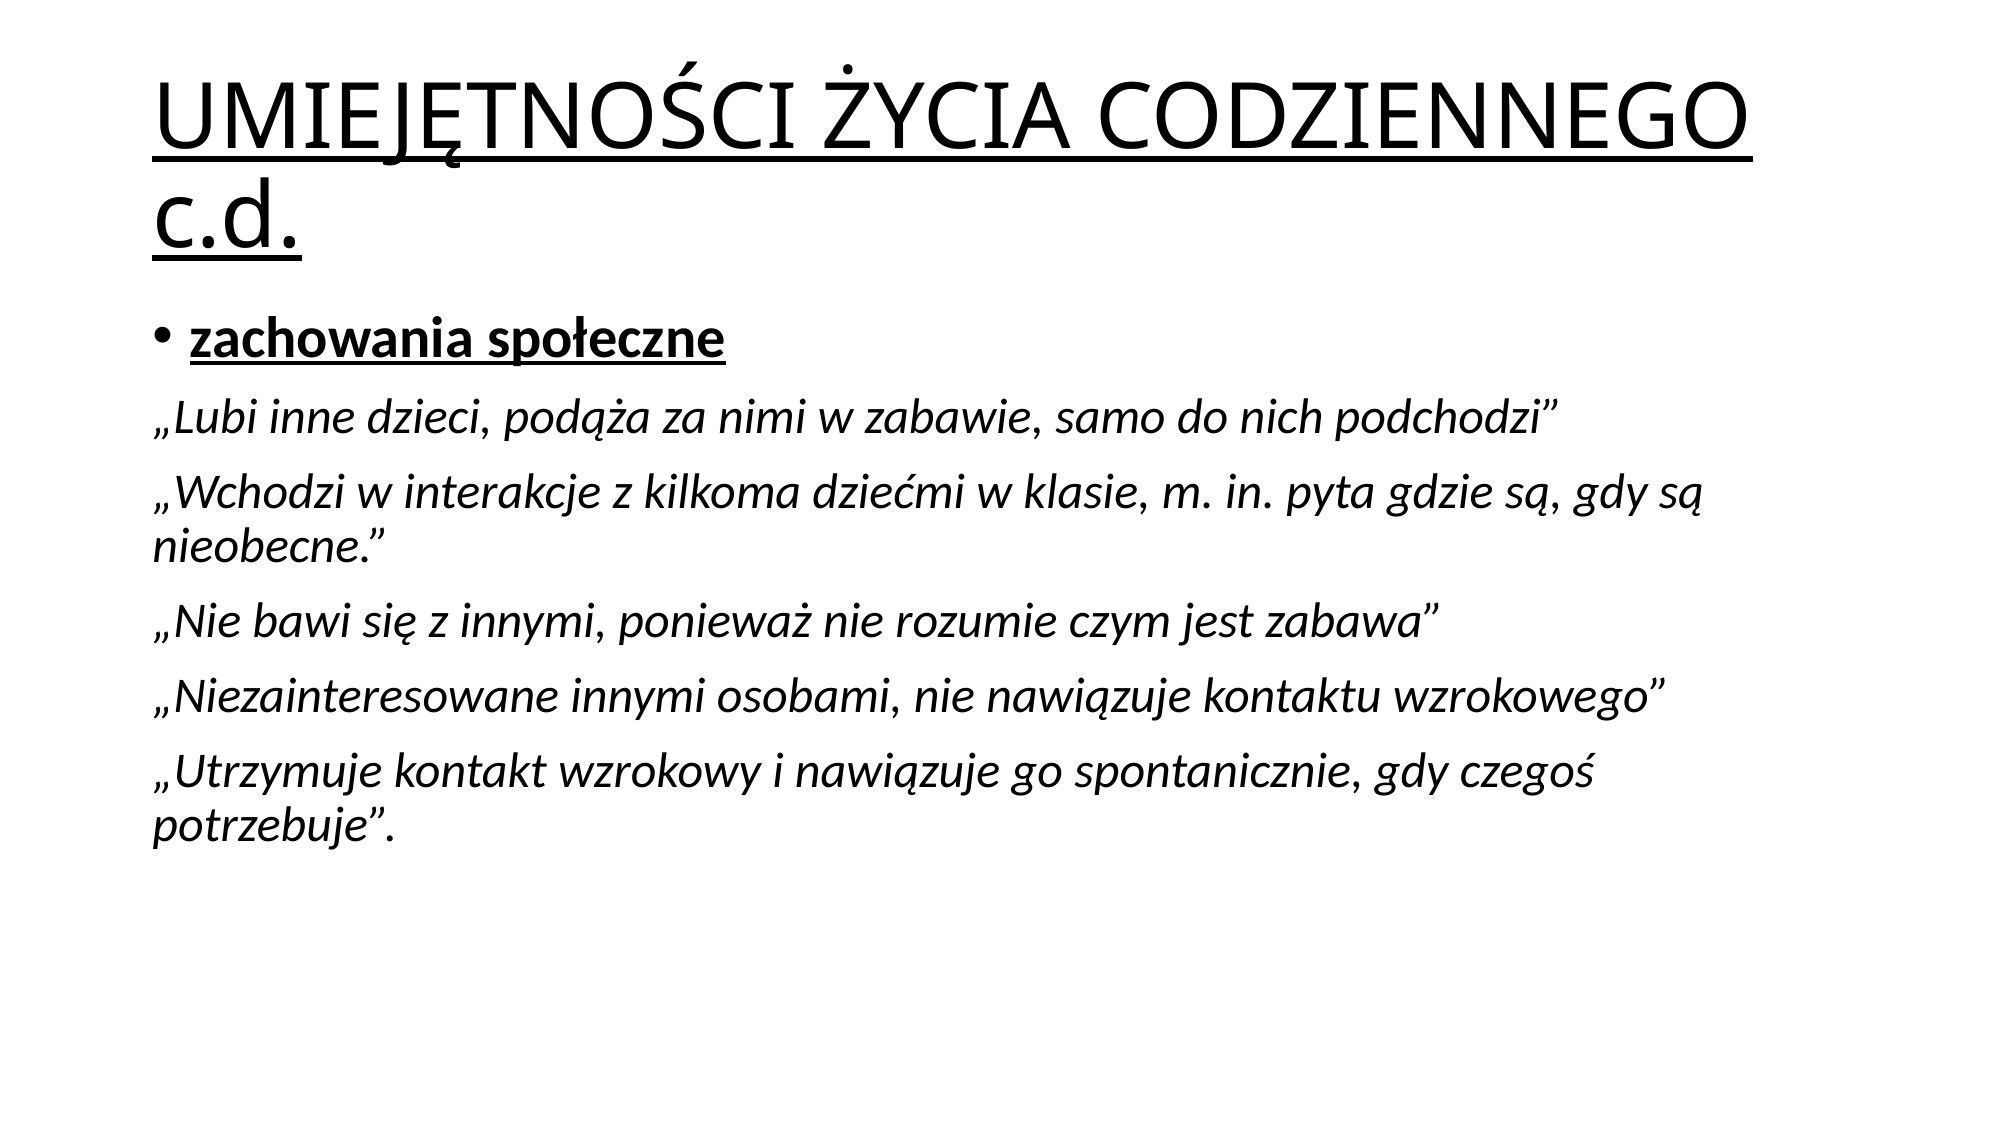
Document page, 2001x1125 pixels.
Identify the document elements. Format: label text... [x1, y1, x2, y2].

list zachowania społeczne „Lubi inne dzieci, podąża za nimi w zabawie, samo do nich podchodzi” „Wchodzi w interakcje z kilkoma dziećmi w klasie, m. in. pyta gdzie są, gdy są nieobecne.” „Nie bawi się z innymi, ponieważ nie rozumie czym jest zabawa” „Niezainteresowane innymi osobami, nie nawiązuje kontaktu wzrokowego” „Utrzymuje kontakt wzrokowy i nawiązuje go spontanicznie, gdy czegoś potrzebuje”. [137, 299, 1863, 1014]
title UMIEJĘTNOŚCI ŻYCIA CODZIENNEGO c.d. [137, 59, 1863, 278]
